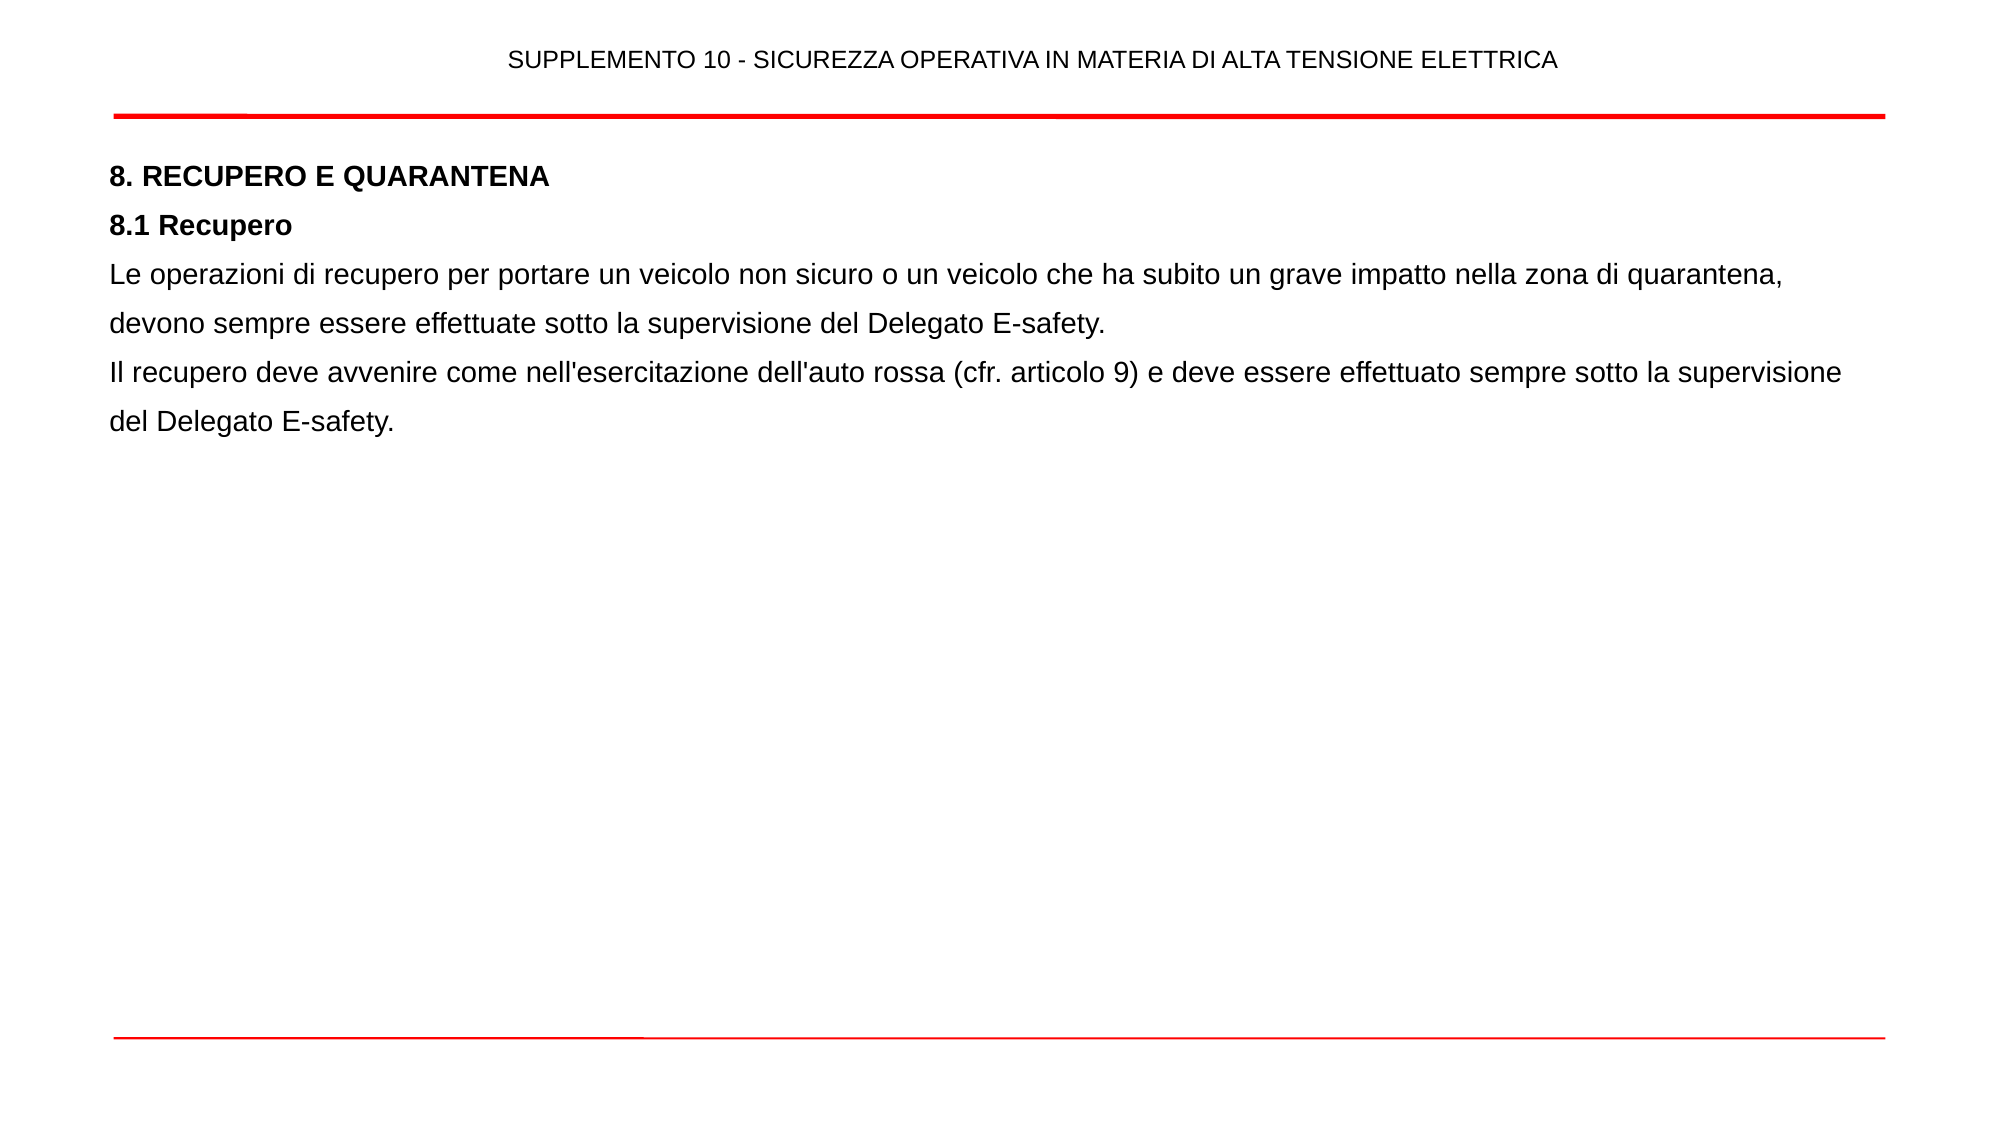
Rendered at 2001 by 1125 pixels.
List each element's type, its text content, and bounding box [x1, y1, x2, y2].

text_box 8. RECUPERO E QUARANTENA 8.1 Recupero Le operazioni di recupero per portare un veicolo non sicuro o un veicolo che ha subito un grave impatto nella zona di quarantena, devono sempre essere effettuate sotto la supervisione del Delegato E-safety. Il recupero deve avvenire come nell'esercitazione dell'auto rossa (cfr. articolo 9) e deve essere effettuato sempre sotto la supervisione del Delegato E-safety. [94, 135, 1867, 446]
text_box SUPPLEMENTO 10 - SICUREZZA OPERATIVA IN MATERIA DI ALTA TENSIONE ELETTRICA [173, 38, 1895, 82]
